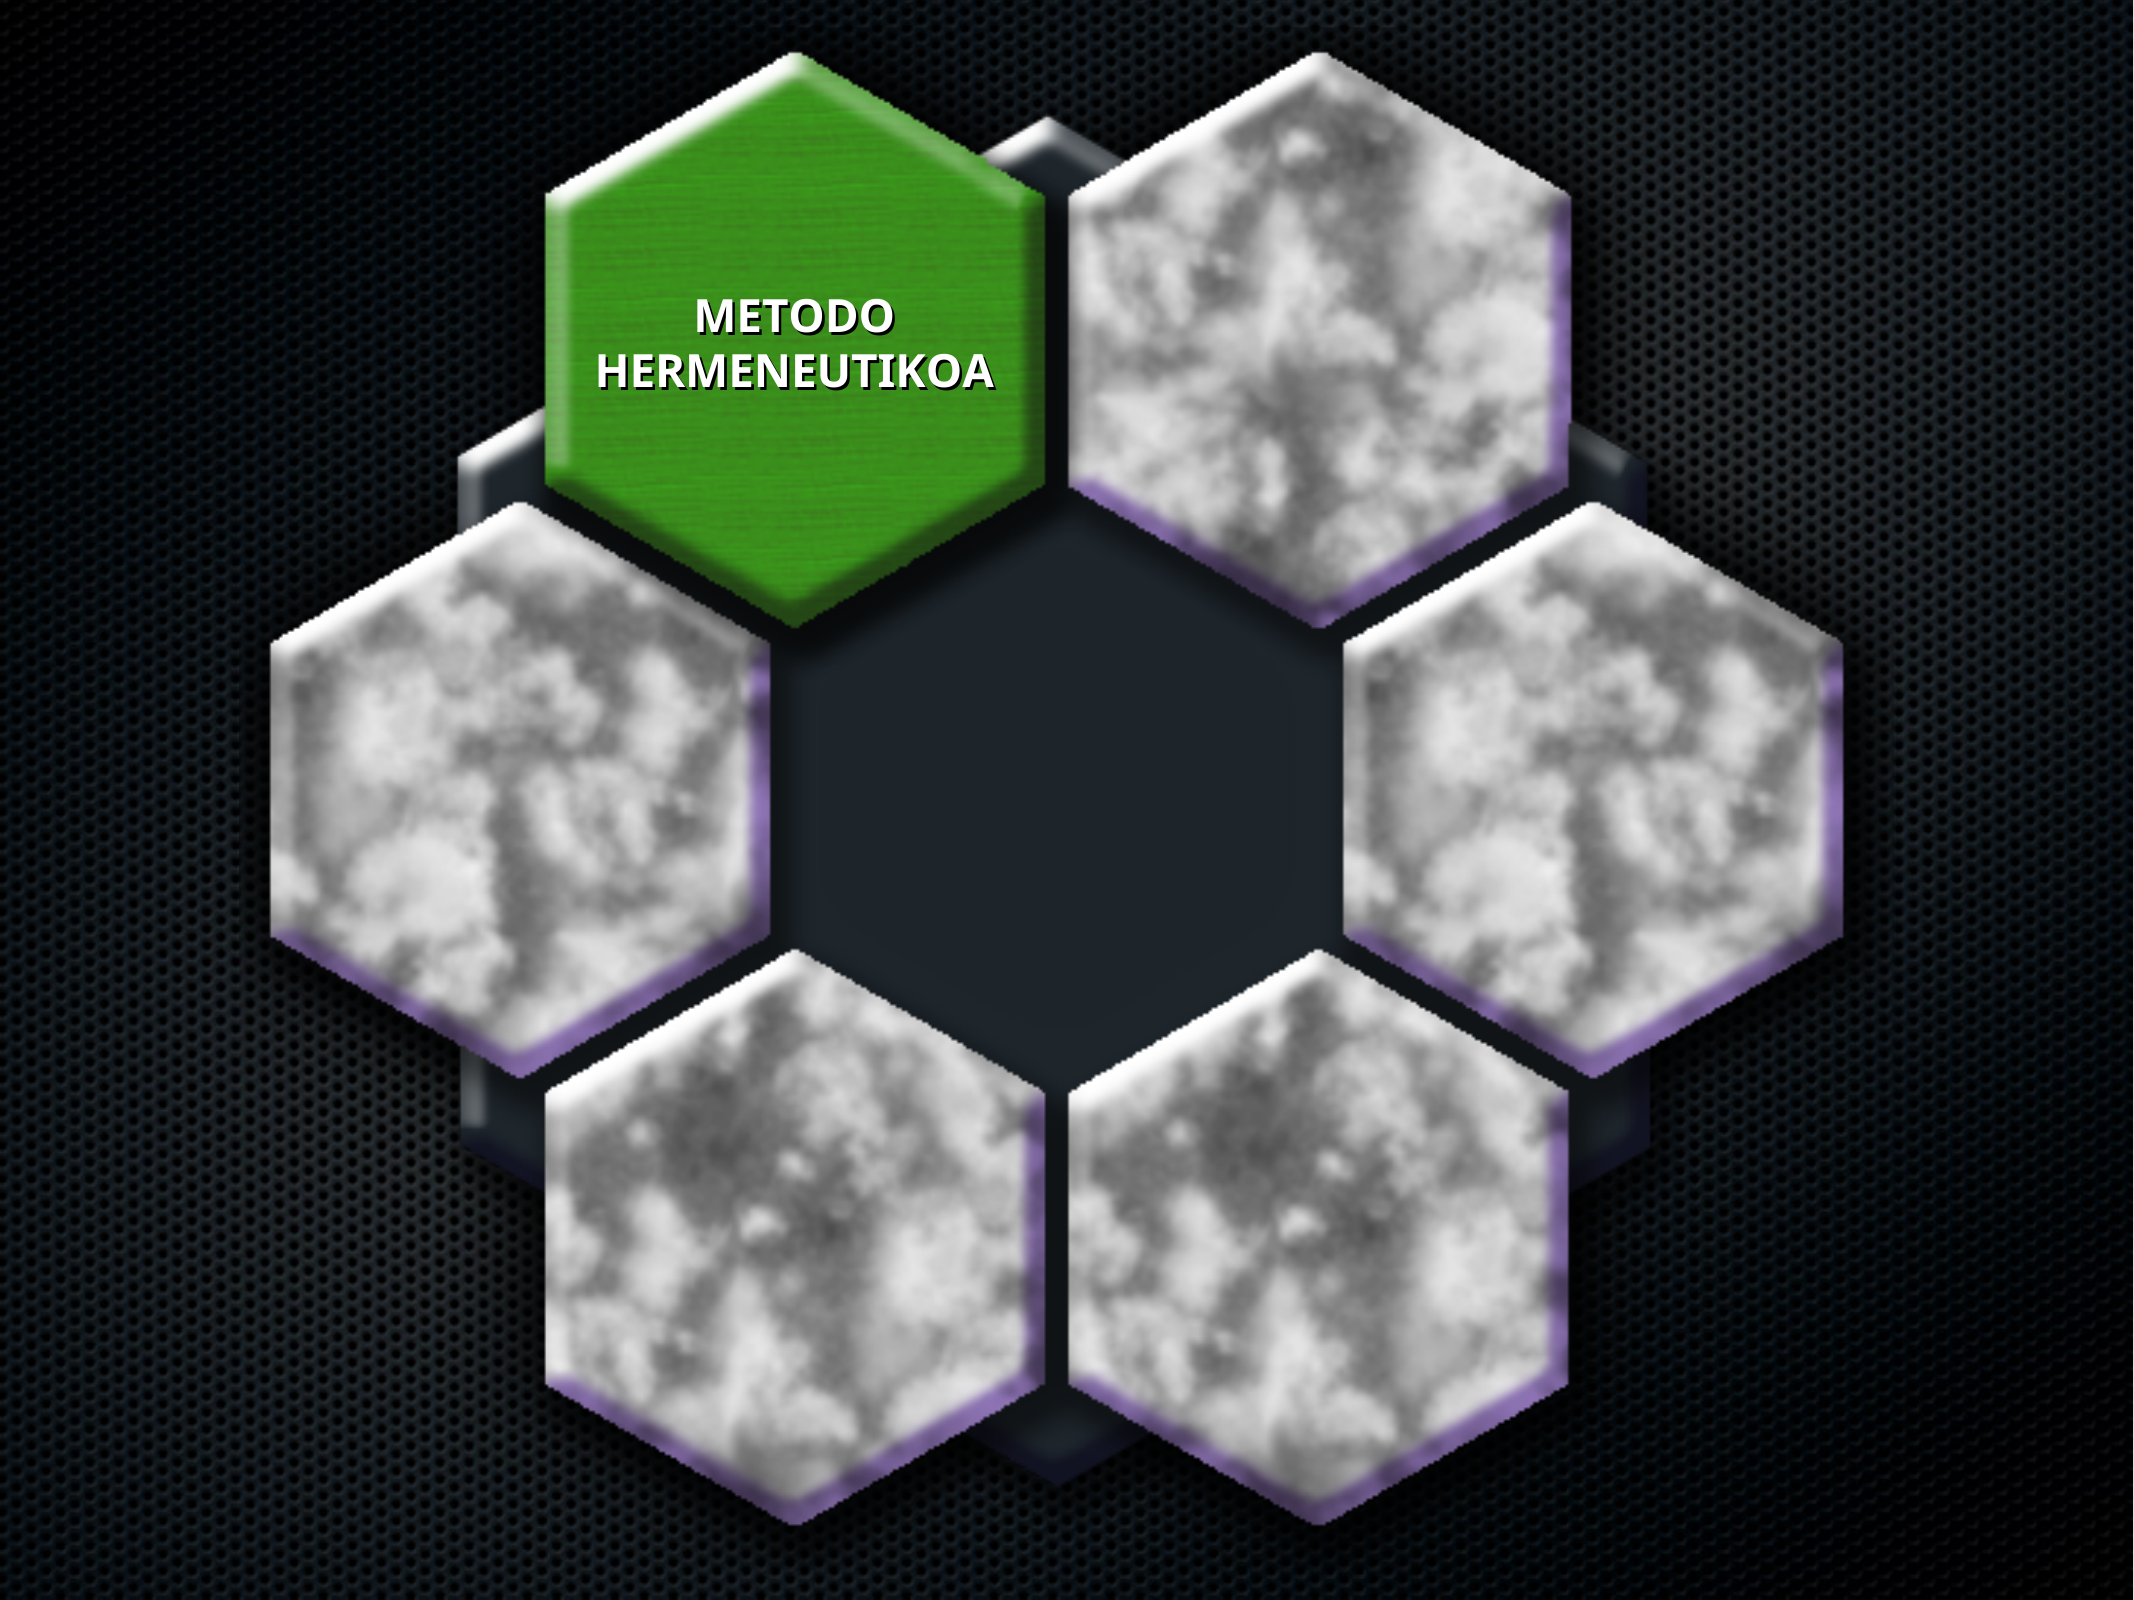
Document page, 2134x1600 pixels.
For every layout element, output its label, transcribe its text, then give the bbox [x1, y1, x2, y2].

picture [0, 0, 2134, 1600]
text_box METODO HERMENEUTIKOA [594, 286, 995, 397]
